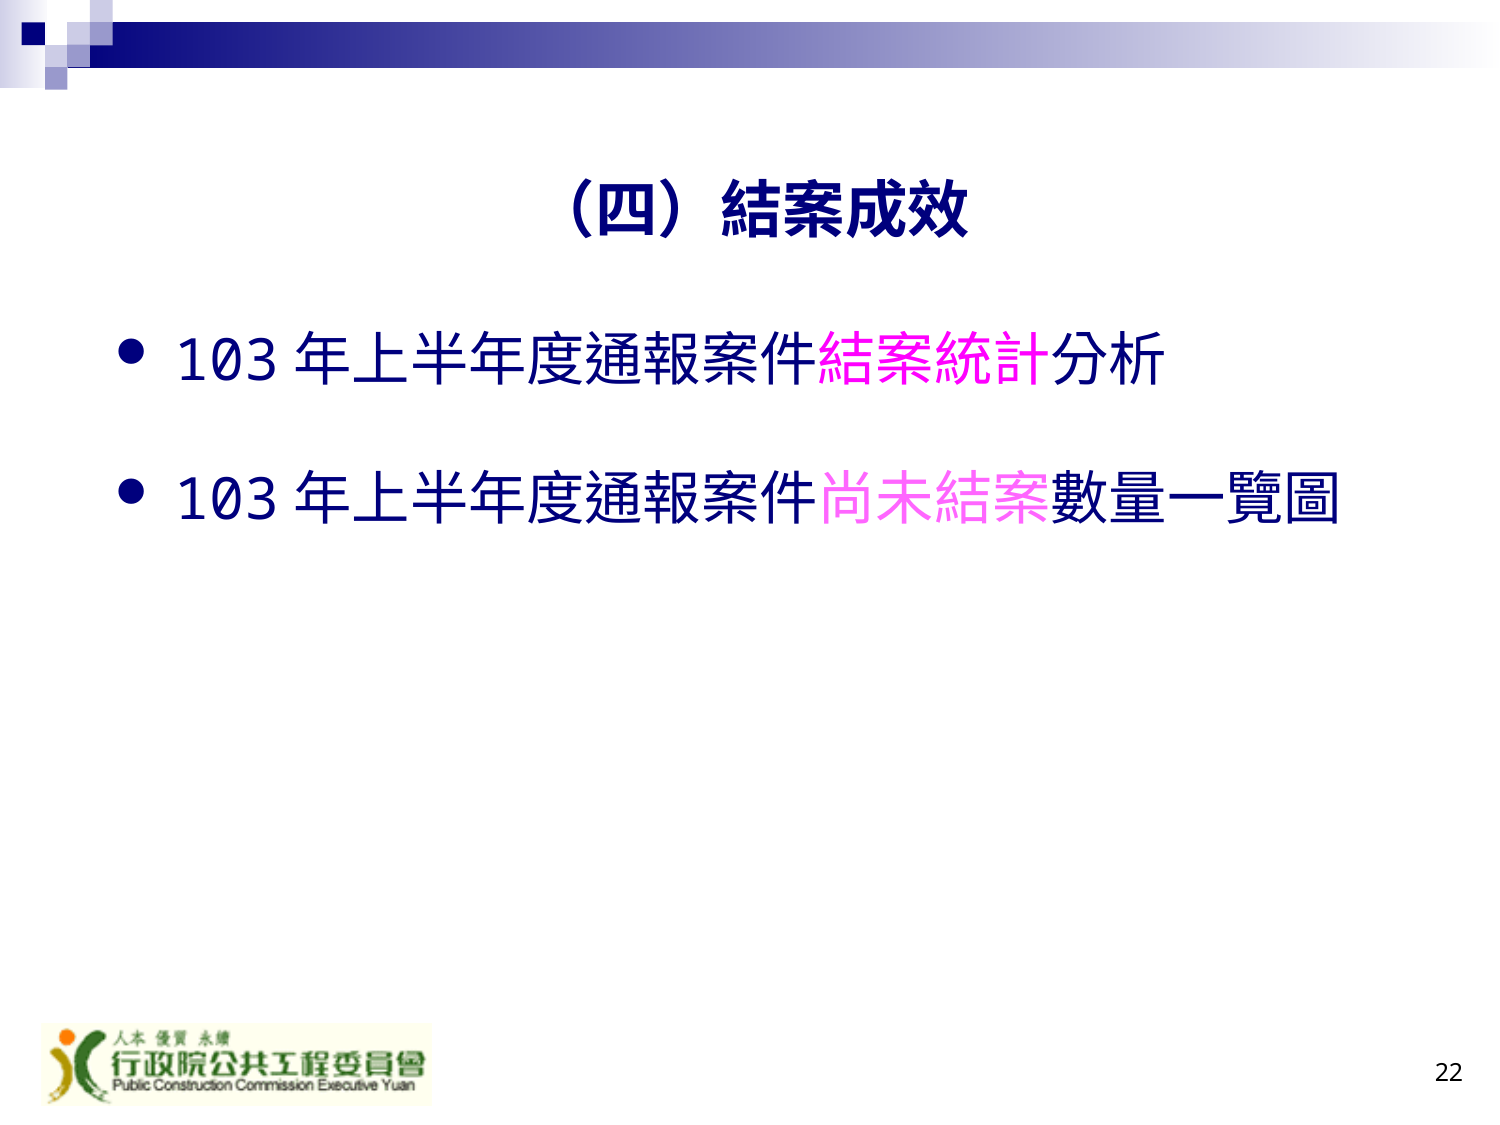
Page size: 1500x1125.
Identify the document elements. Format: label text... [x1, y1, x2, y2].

text_box 103年上半年度通報案件結案統計分析 103年上半年度通報案件尚未結案數量一覽圖 [100, 314, 1383, 1049]
title （四）結案成效 [137, 139, 1366, 276]
text_box <編號> [1128, 1023, 1479, 1099]
picture [41, 1023, 432, 1106]
